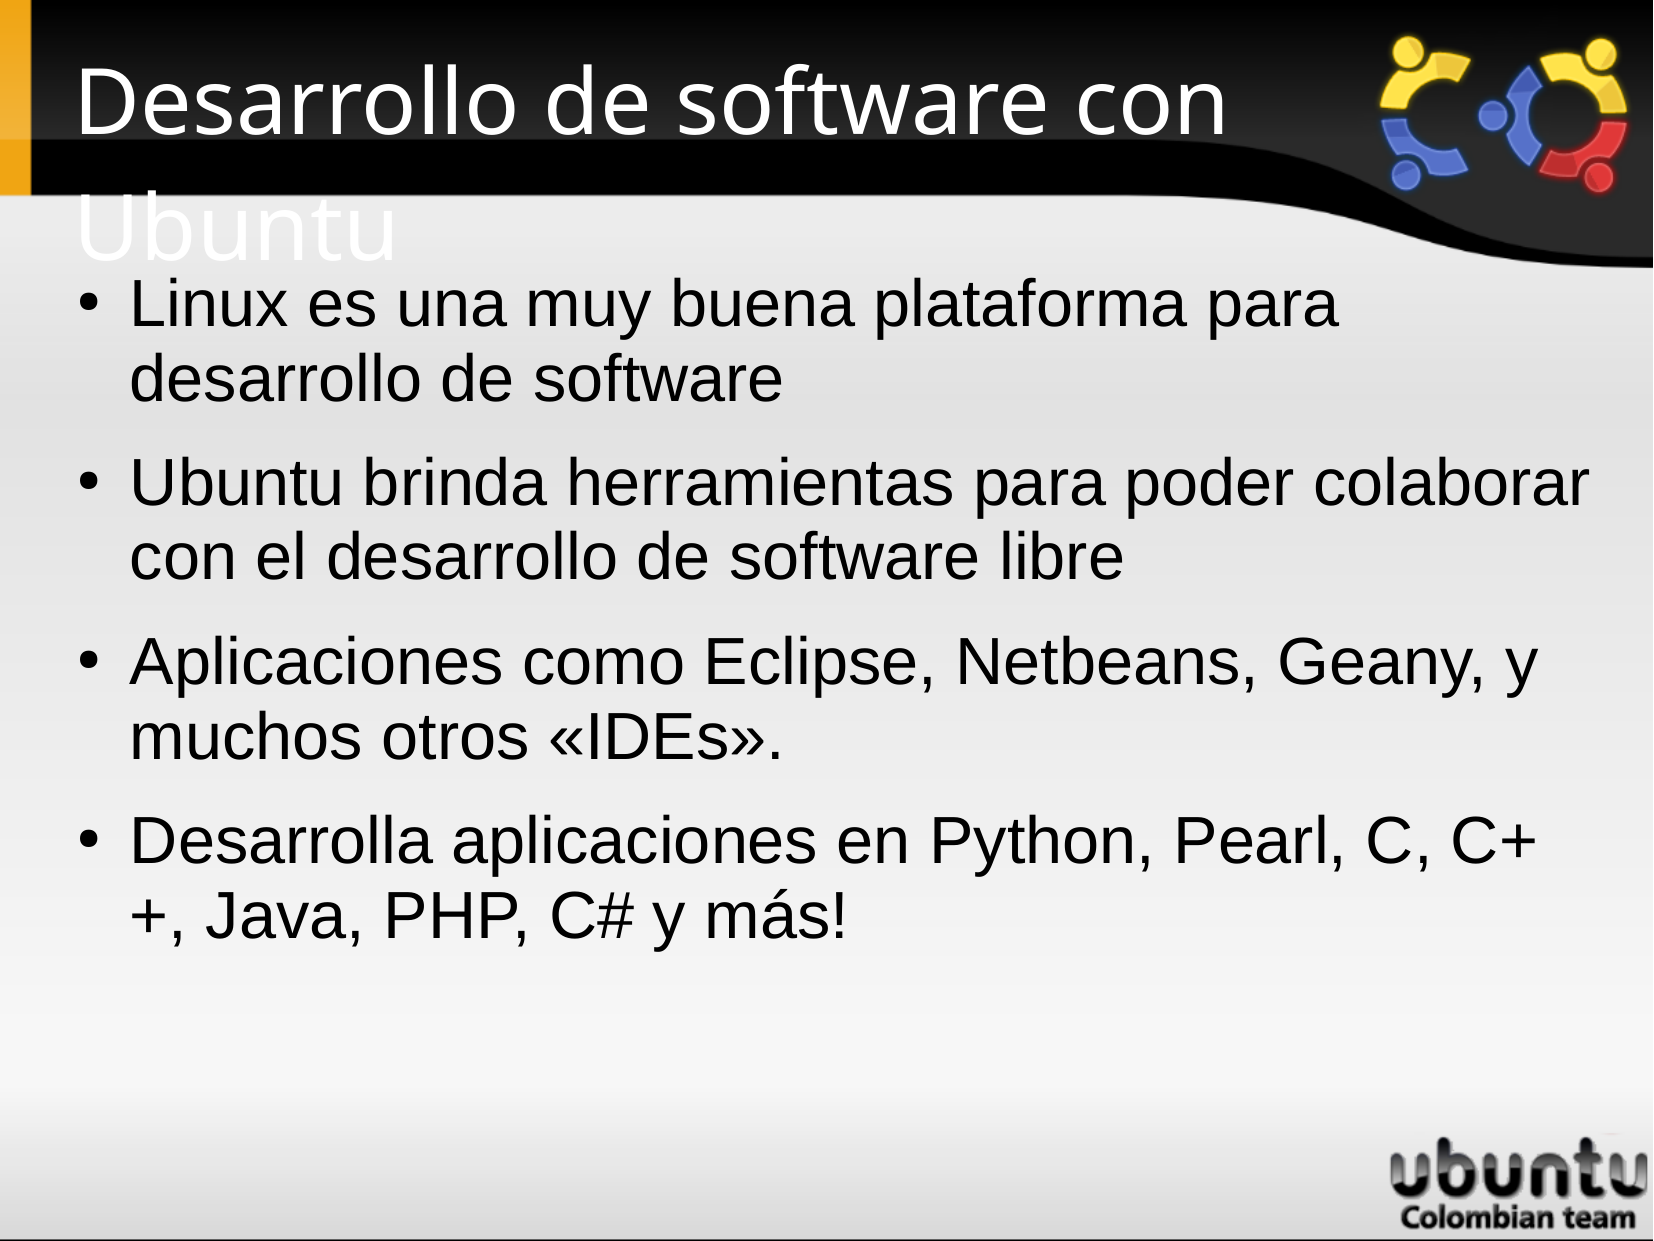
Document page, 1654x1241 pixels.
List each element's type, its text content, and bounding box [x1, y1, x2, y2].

picture [0, 0, 1653, 1241]
list Linux es una muy buena plataforma para desarrollo de software Ubuntu brinda herramientas para poder colaborar con el desarrollo de software libre Aplicaciones como Eclipse, Netbeans, Geany, y muchos otros «IDEs». Desarrolla aplicaciones en Python, Pearl, C, C++, Java, PHP, C# y más! [59, 265, 1595, 1093]
text_box Desarrollo de software con Ubuntu [59, 29, 1447, 178]
